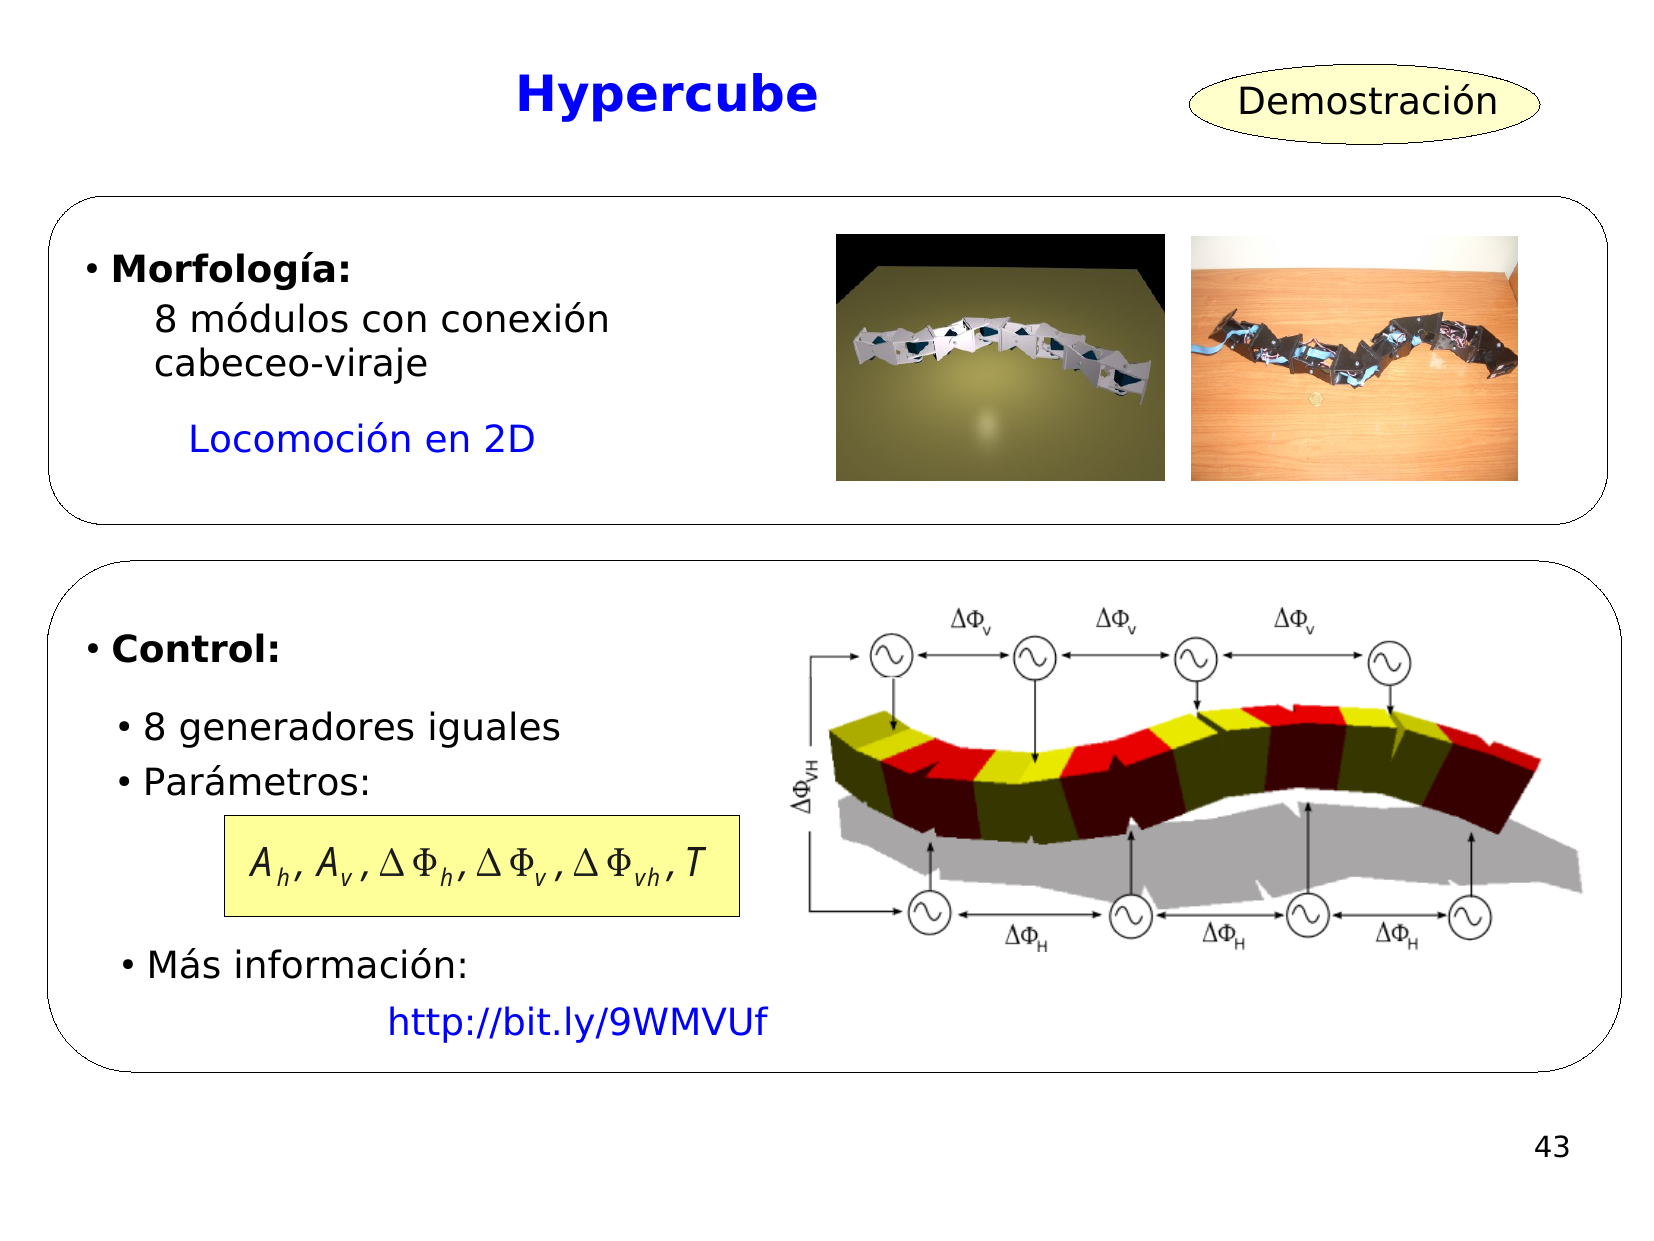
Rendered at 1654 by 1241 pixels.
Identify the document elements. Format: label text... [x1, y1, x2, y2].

text_box Control: [71, 620, 297, 679]
text_box Hypercube [500, 57, 835, 131]
text_box Demostración [1222, 72, 1514, 132]
text_box [1514, 83, 1541, 126]
picture [836, 234, 1165, 481]
text_box Más información: [106, 936, 781, 995]
text_box 8 módulos con conexión cabeceo-viraje [138, 290, 753, 393]
text_box Morfología: [70, 240, 381, 299]
text_box [1238, 132, 1491, 145]
picture [1191, 236, 1518, 481]
text_box http://bit.ly/9WMVUf [372, 993, 784, 1053]
text_box Locomoción en 2D [173, 410, 552, 469]
text_box [224, 815, 740, 917]
text_box 8 generadores iguales Parámetros: [102, 698, 777, 813]
text_box [1261, 64, 1469, 72]
text_box [1189, 81, 1222, 128]
picture [790, 607, 1607, 952]
chart [236, 837, 716, 892]
